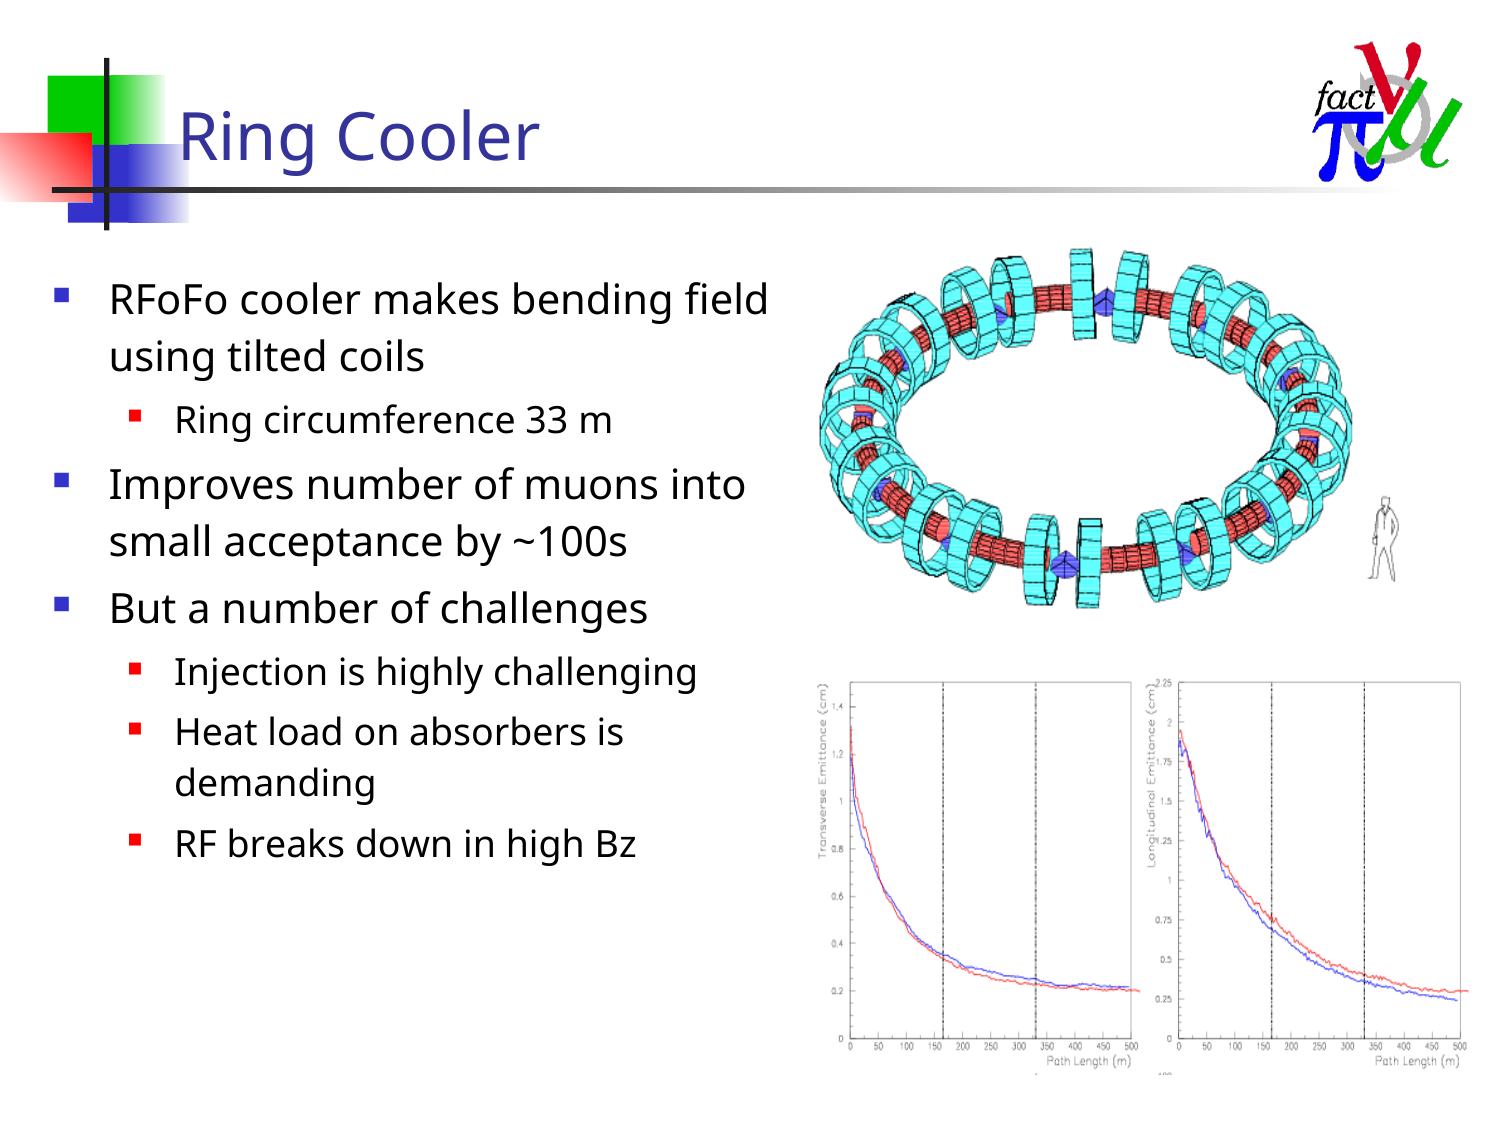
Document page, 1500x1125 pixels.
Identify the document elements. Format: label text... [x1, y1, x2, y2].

title Ring Cooler [162, 0, 1441, 188]
picture [1441, 41, 1463, 188]
picture [787, 237, 1443, 625]
list RFoFo cooler makes bending field using tilted coils Ring circumference 33 m Improves number of muons into small acceptance by ~100s But a number of challenges Injection is highly challenging Heat load on absorbers is demanding RF breaks down in high Bz [37, 262, 788, 1051]
picture [800, 649, 1500, 1075]
